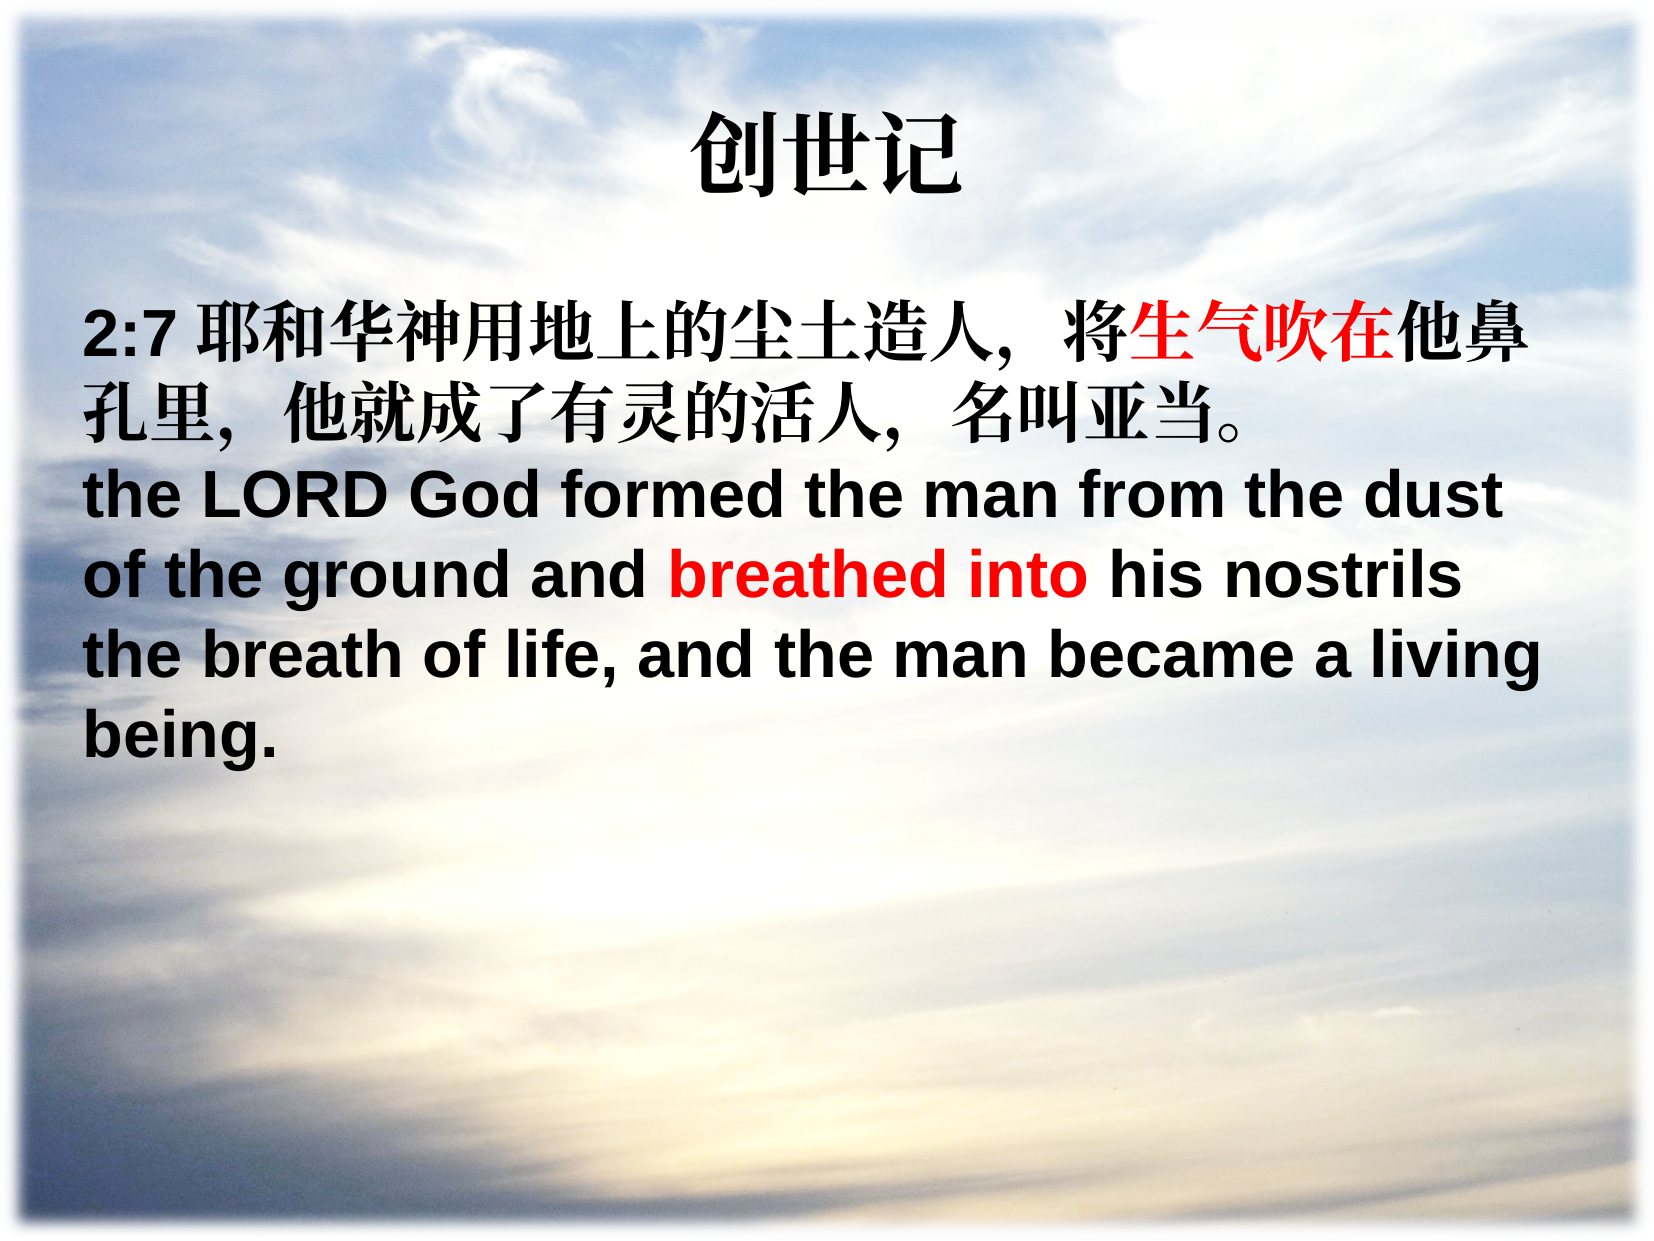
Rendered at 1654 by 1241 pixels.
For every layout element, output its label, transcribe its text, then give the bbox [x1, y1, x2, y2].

title 创世记 [82, 49, 1571, 257]
list 2:7耶和华神用地上的尘土造人，将生气吹在他鼻孔里，他就成了有灵的活人，名叫亚当。 the LORD God formed the man from the dust of the ground and breathed into his nostrils the breath of life, and the man became a living being. [82, 290, 1571, 1109]
picture [0, 0, 1654, 1241]
